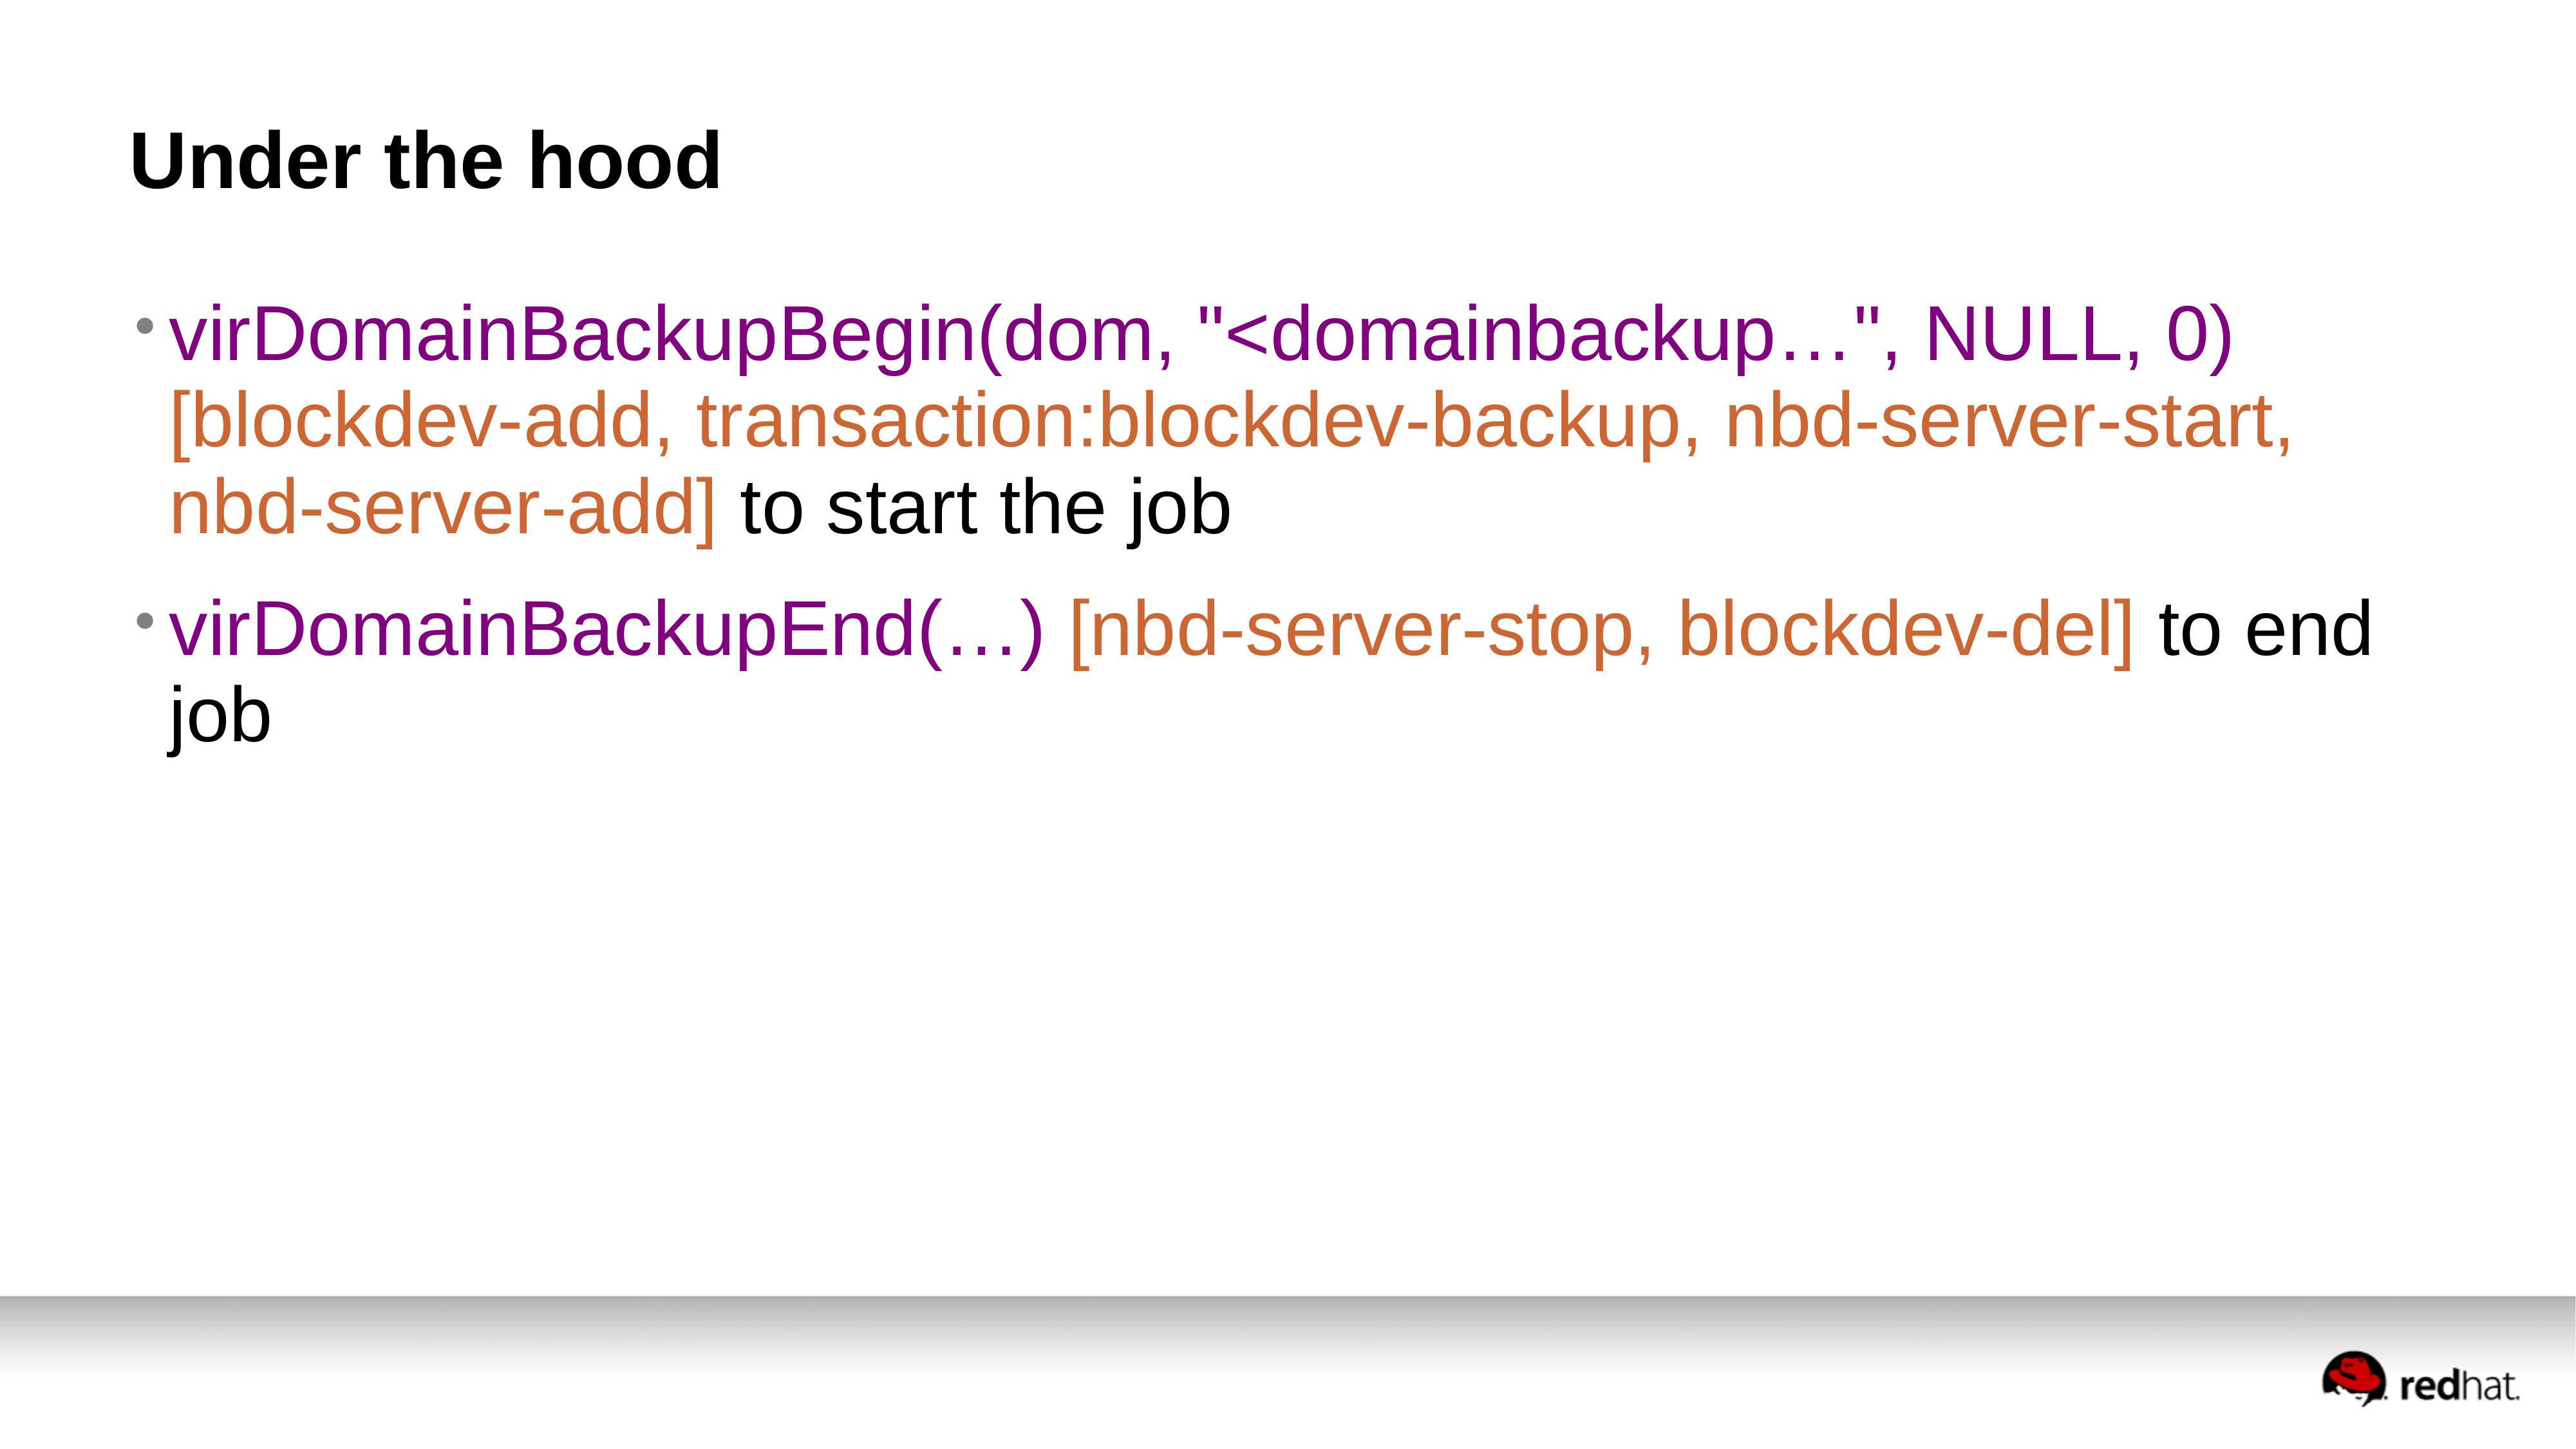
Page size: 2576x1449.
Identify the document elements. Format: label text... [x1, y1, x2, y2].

list virDomainBackupBegin(dom, "<domainbackup…", NULL, 0) [blockdev-add, transaction:blockdev-backup, nbd-server-start, nbd-server-add] to start the job virDomainBackupEnd(…) [nbd-server-stop, blockdev-del] to end job [123, 289, 2425, 1208]
picture [0, 0, 2576, 1446]
title Under the hood [129, 100, 2261, 222]
